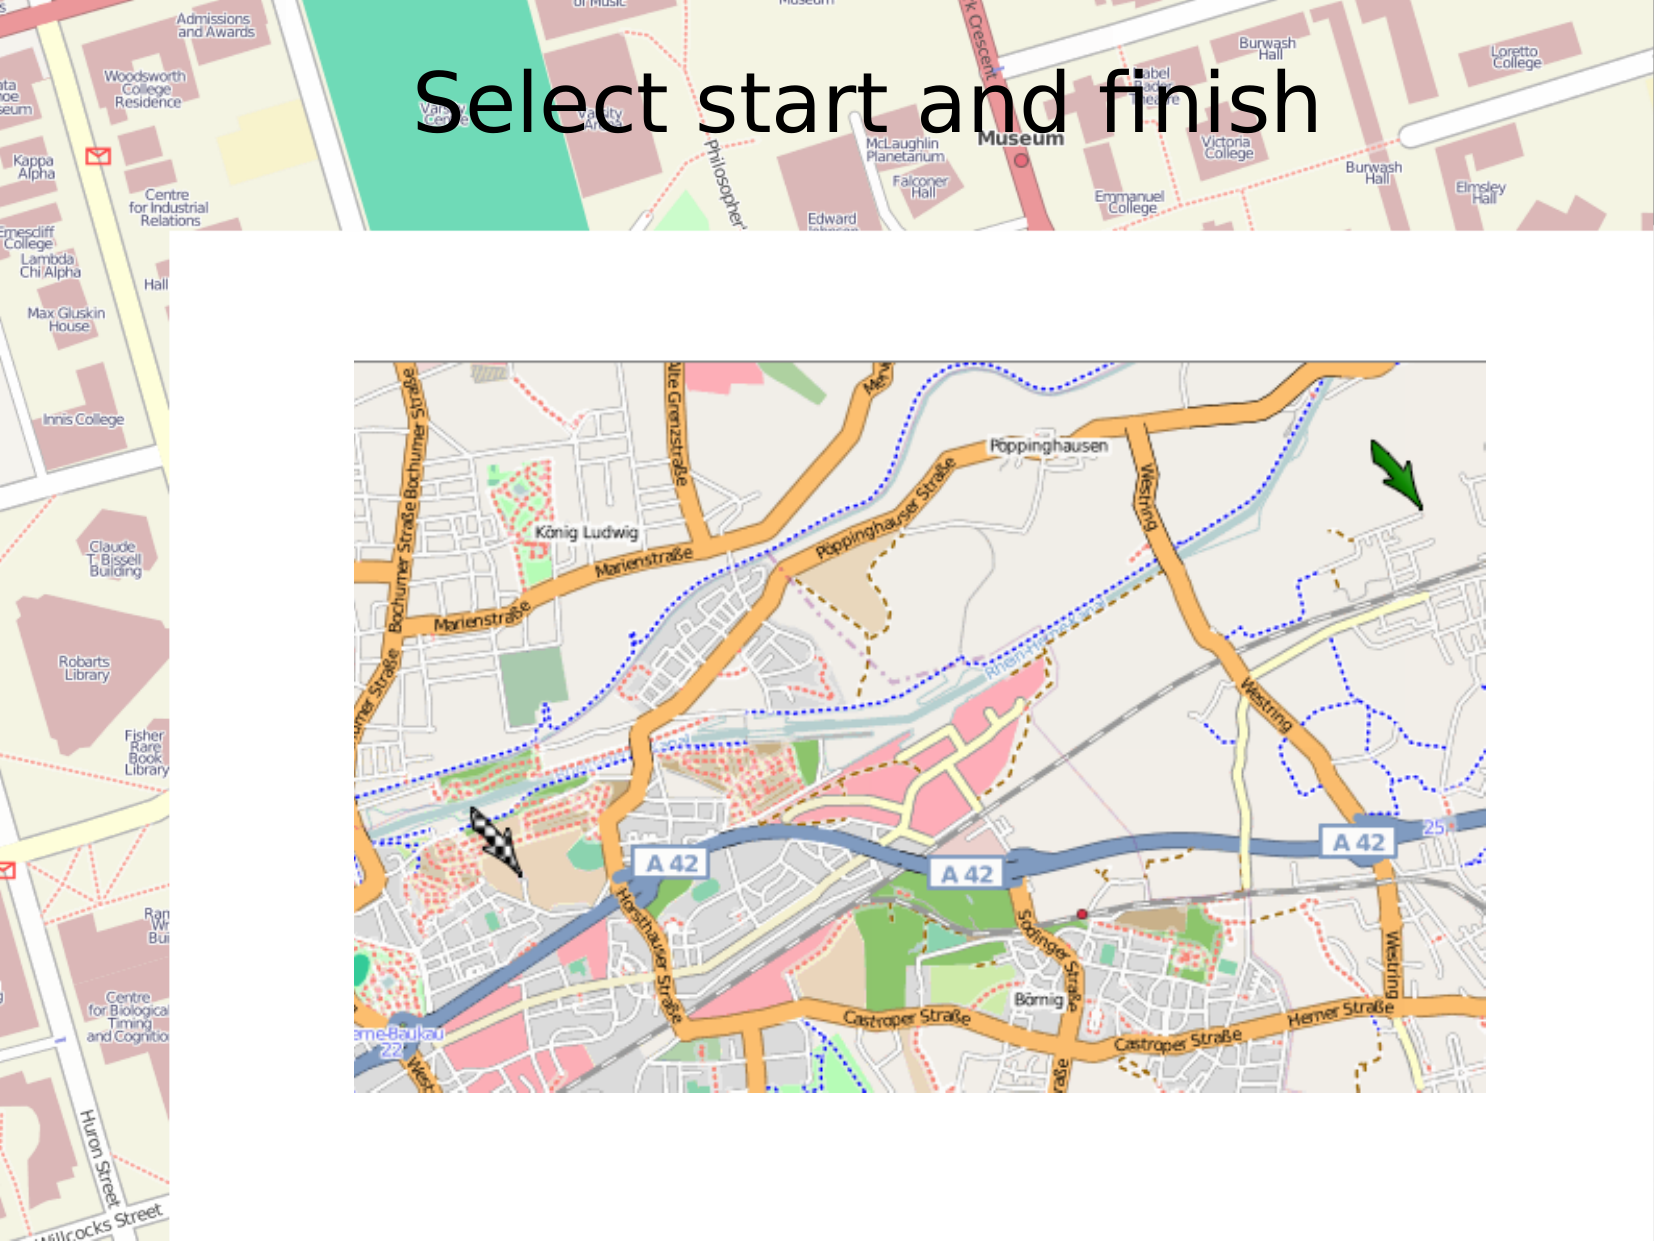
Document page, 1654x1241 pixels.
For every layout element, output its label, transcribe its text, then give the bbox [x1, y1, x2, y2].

title Select start and finish [124, 0, 1613, 208]
picture [0, 0, 1654, 1241]
